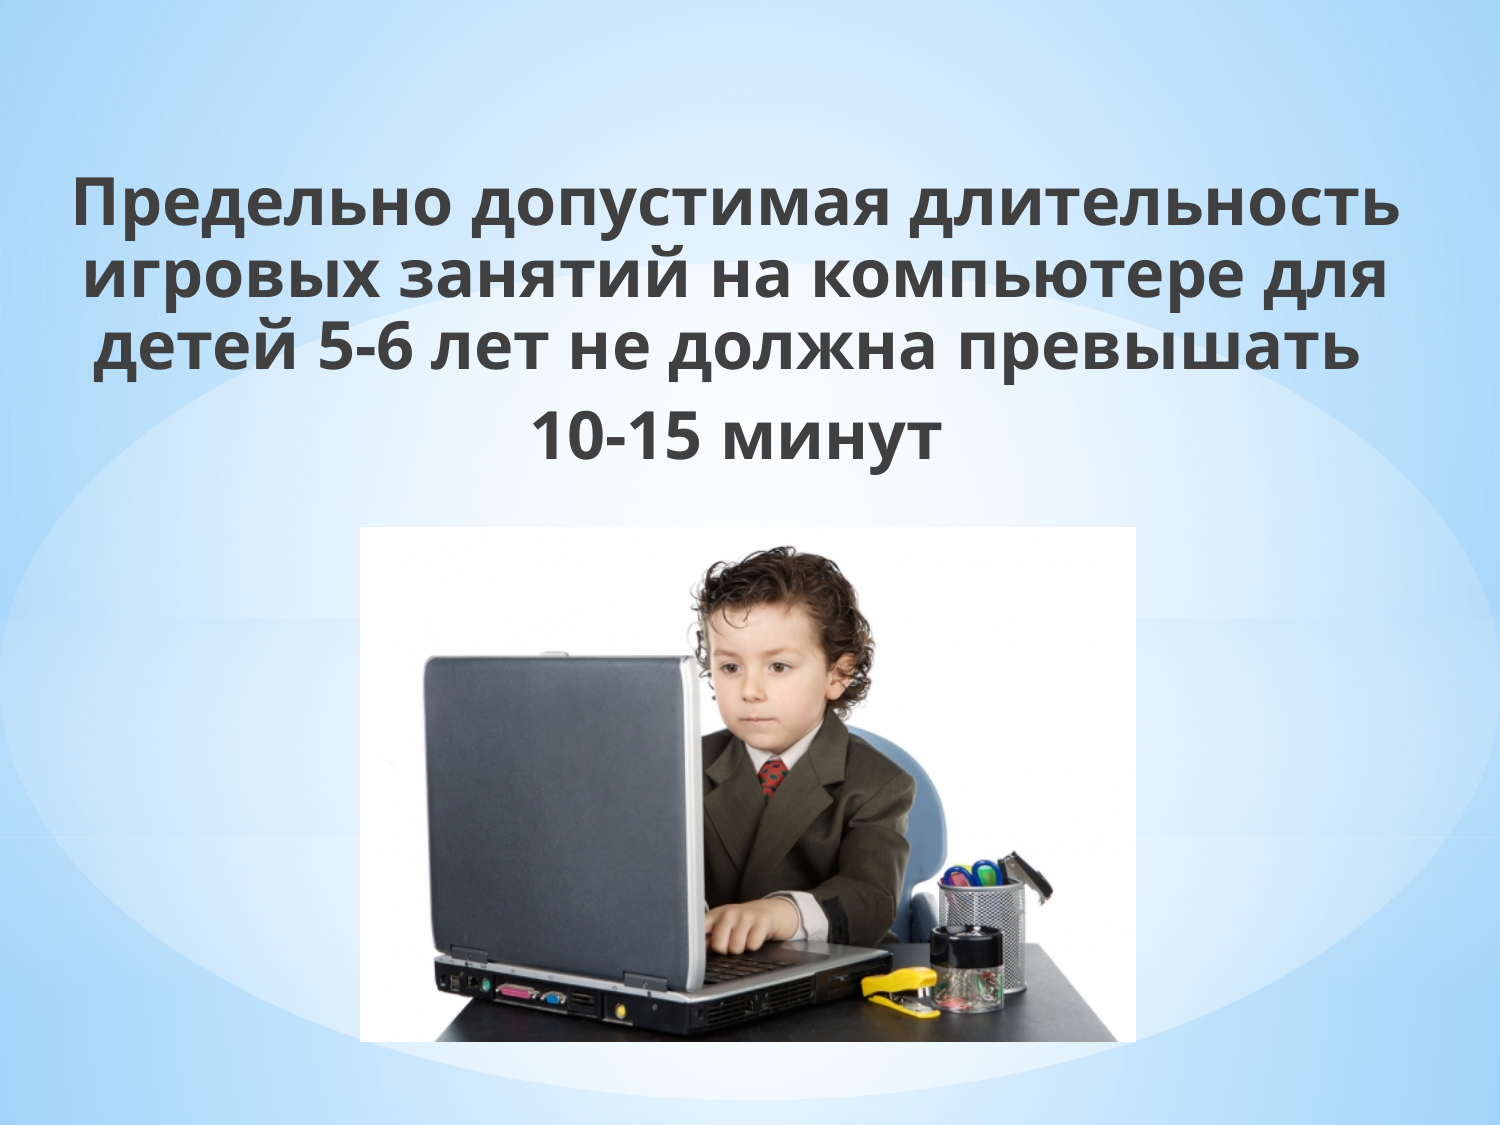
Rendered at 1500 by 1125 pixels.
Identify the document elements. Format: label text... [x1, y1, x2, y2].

picture [360, 527, 1136, 1042]
list Предельно допустимая длительность игровых занятий на компьютере для детей 5-6 лет не должна превышать 10-15 минут [48, 160, 1424, 548]
